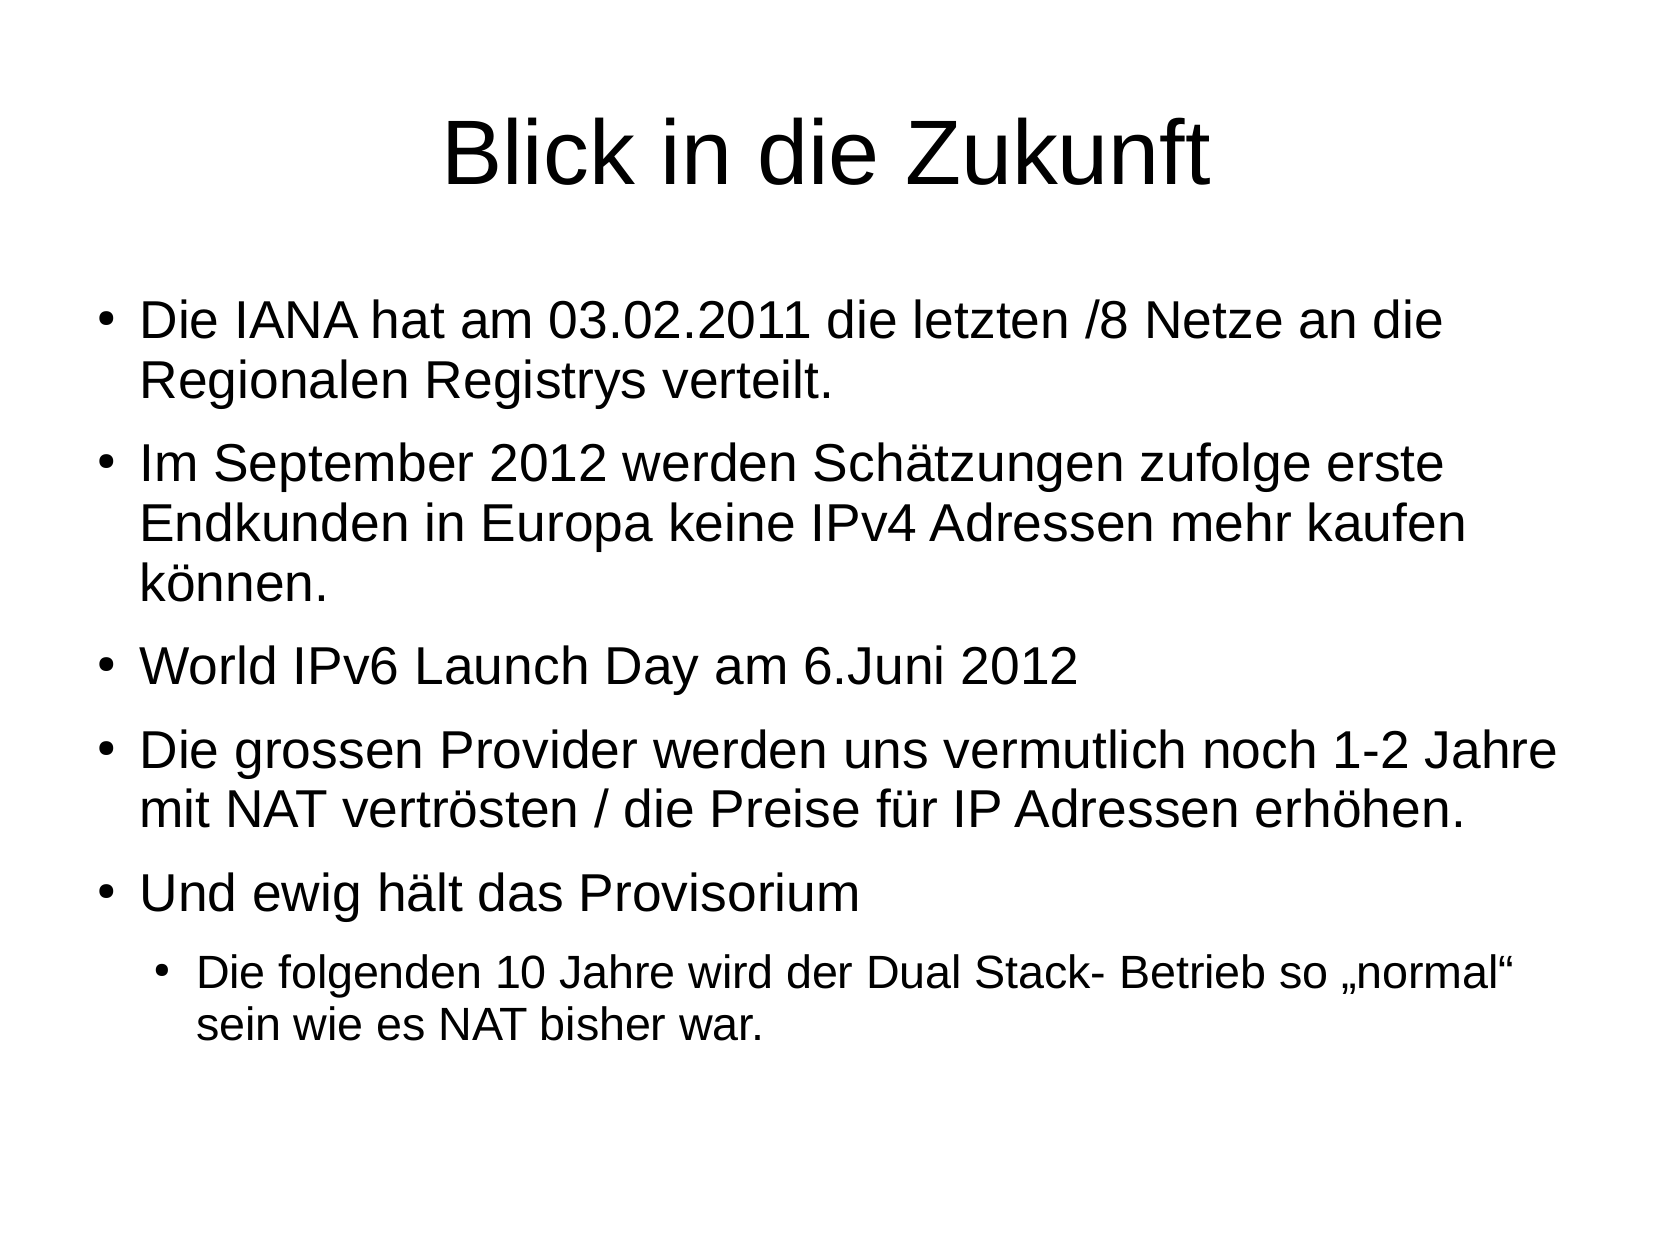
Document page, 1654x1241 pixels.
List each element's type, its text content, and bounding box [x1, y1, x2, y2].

title Blick in die Zukunft [82, 49, 1571, 257]
list Die IANA hat am 03.02.2011 die letzten /8 Netze an die Regionalen Registrys verteilt. Im September 2012 werden Schätzungen zufolge erste Endkunden in Europa keine IPv4 Adressen mehr kaufen können. World IPv6 Launch Day am 6.Juni 2012 Die grossen Provider werden uns vermutlich noch 1-2 Jahre mit NAT vertrösten / die Preise für IP Adressen erhöhen. Und ewig hält das Provisorium Die folgenden 10 Jahre wird der Dual Stack- Betrieb so „normal“ sein wie es NAT bisher war. [82, 290, 1571, 1109]
